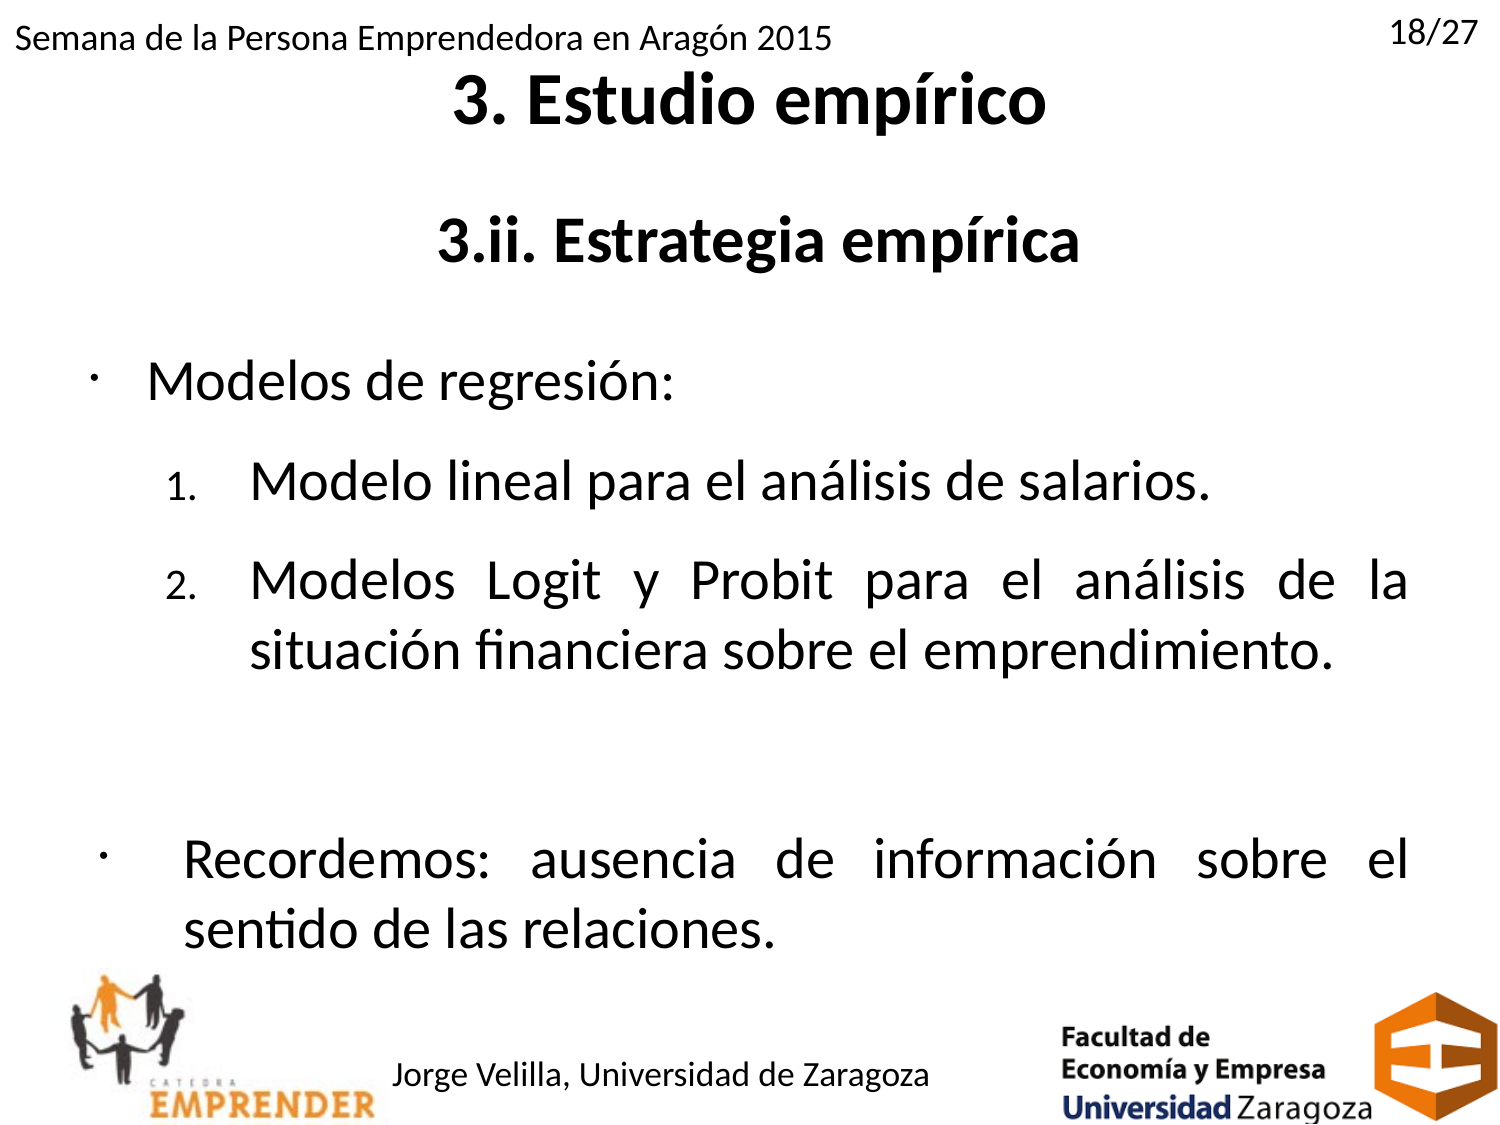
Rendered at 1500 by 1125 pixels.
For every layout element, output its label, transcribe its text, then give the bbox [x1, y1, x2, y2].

slide_number <número>/27 [1373, 0, 1500, 57]
list Modelos de regresión: Modelo lineal para el análisis de salarios. Modelos Logit y Probit para el análisis de la situación financiera sobre el emprendimiento. Recordemos: ausencia de información sobre el sentido de las relaciones. [75, 335, 1425, 993]
title 3. Estudio empírico [75, 41, 1425, 230]
picture [1050, 992, 1500, 1124]
text_box 3.ii. Estrategia empírica [421, 188, 1098, 329]
picture [0, 968, 444, 1125]
text_box Jorge Velilla, Universidad de Zaragoza [377, 1043, 946, 1101]
text_box Semana de la Persona Emprendedora en Aragón 2015 [0, 5, 857, 66]
